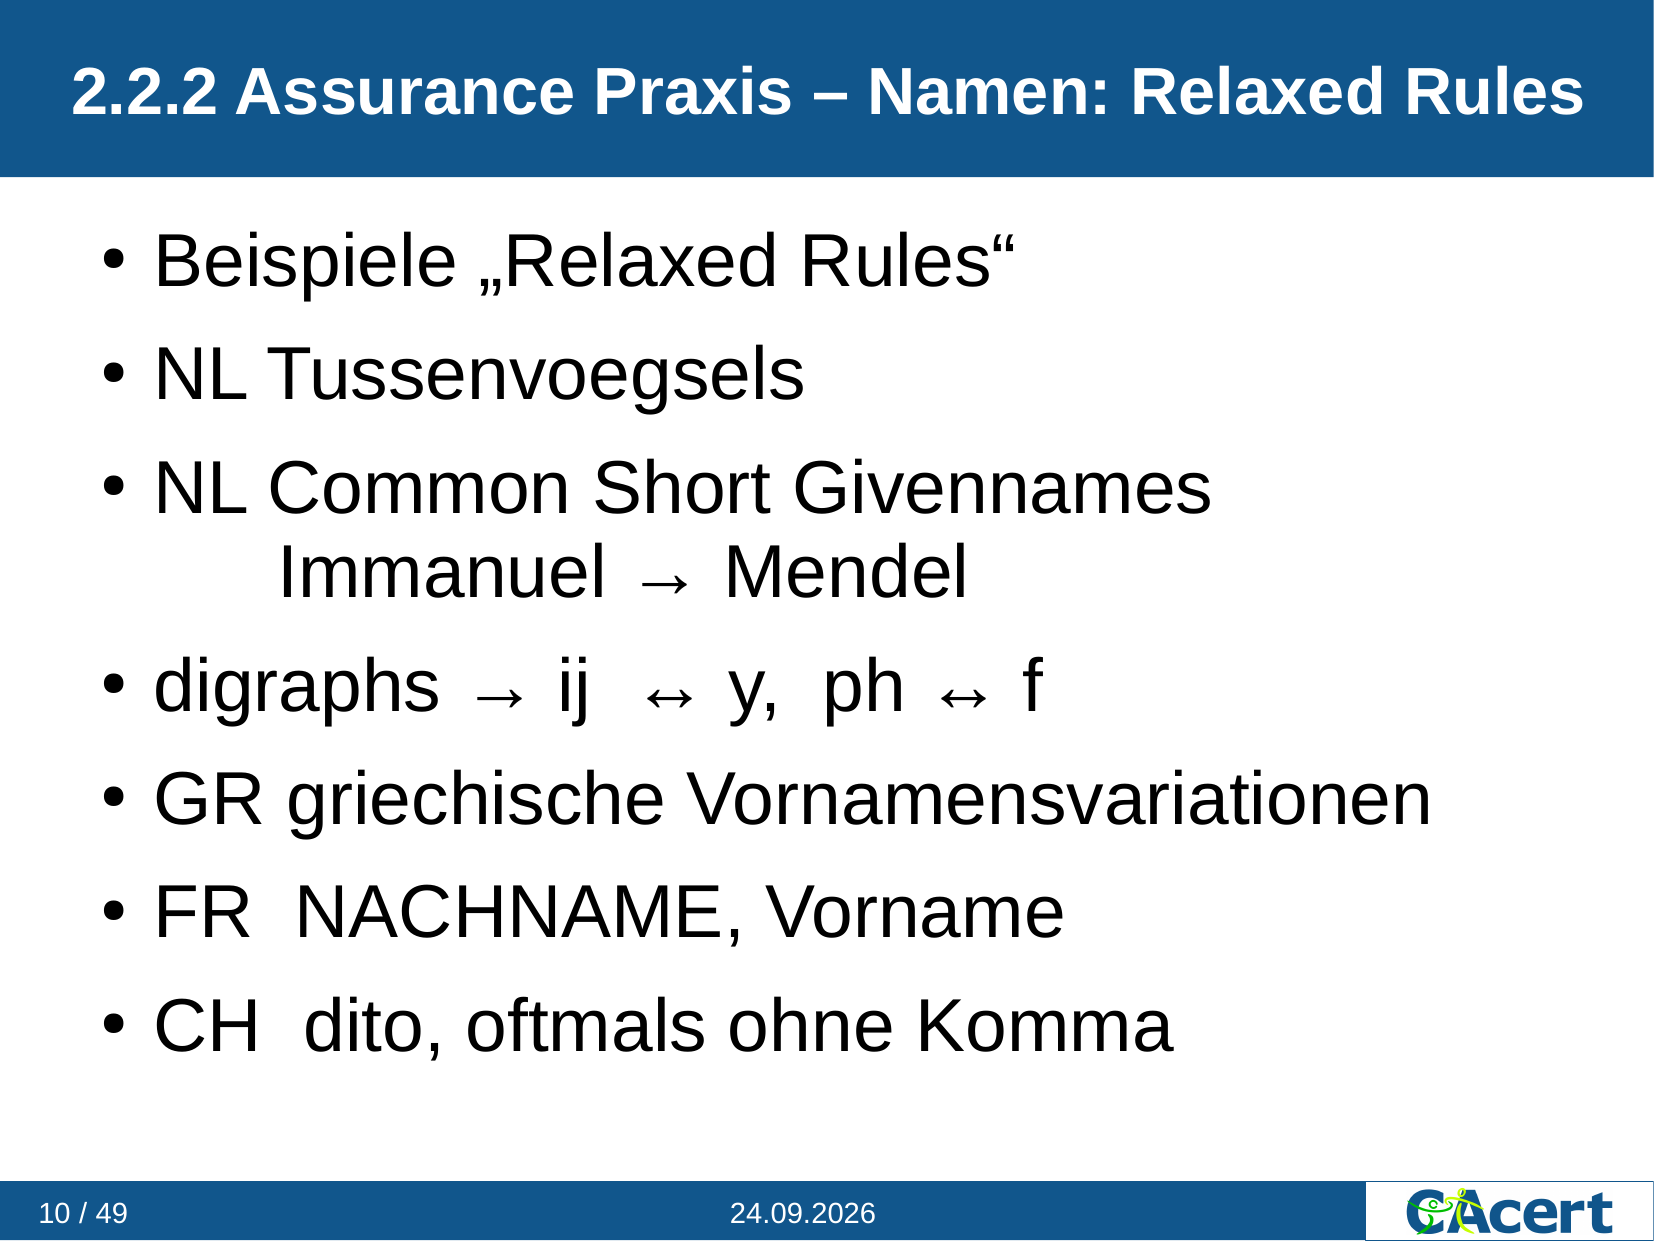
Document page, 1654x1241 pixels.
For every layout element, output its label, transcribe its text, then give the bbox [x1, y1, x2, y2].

picture [1406, 1187, 1613, 1235]
list Beispiele „Relaxed Rules“ NL Tussenvoegsels NL Common Short Givennames Immanuel → Mendel digraphs → ij ↔ y, ph ↔ f GR griechische Vornamensvariationen FR NACHNAME, Vorname CH dito, oftmals ohne Komma [82, 218, 1571, 1091]
title 2.2.2 Assurance Praxis – Namen: Relaxed Rules [43, 17, 1615, 166]
